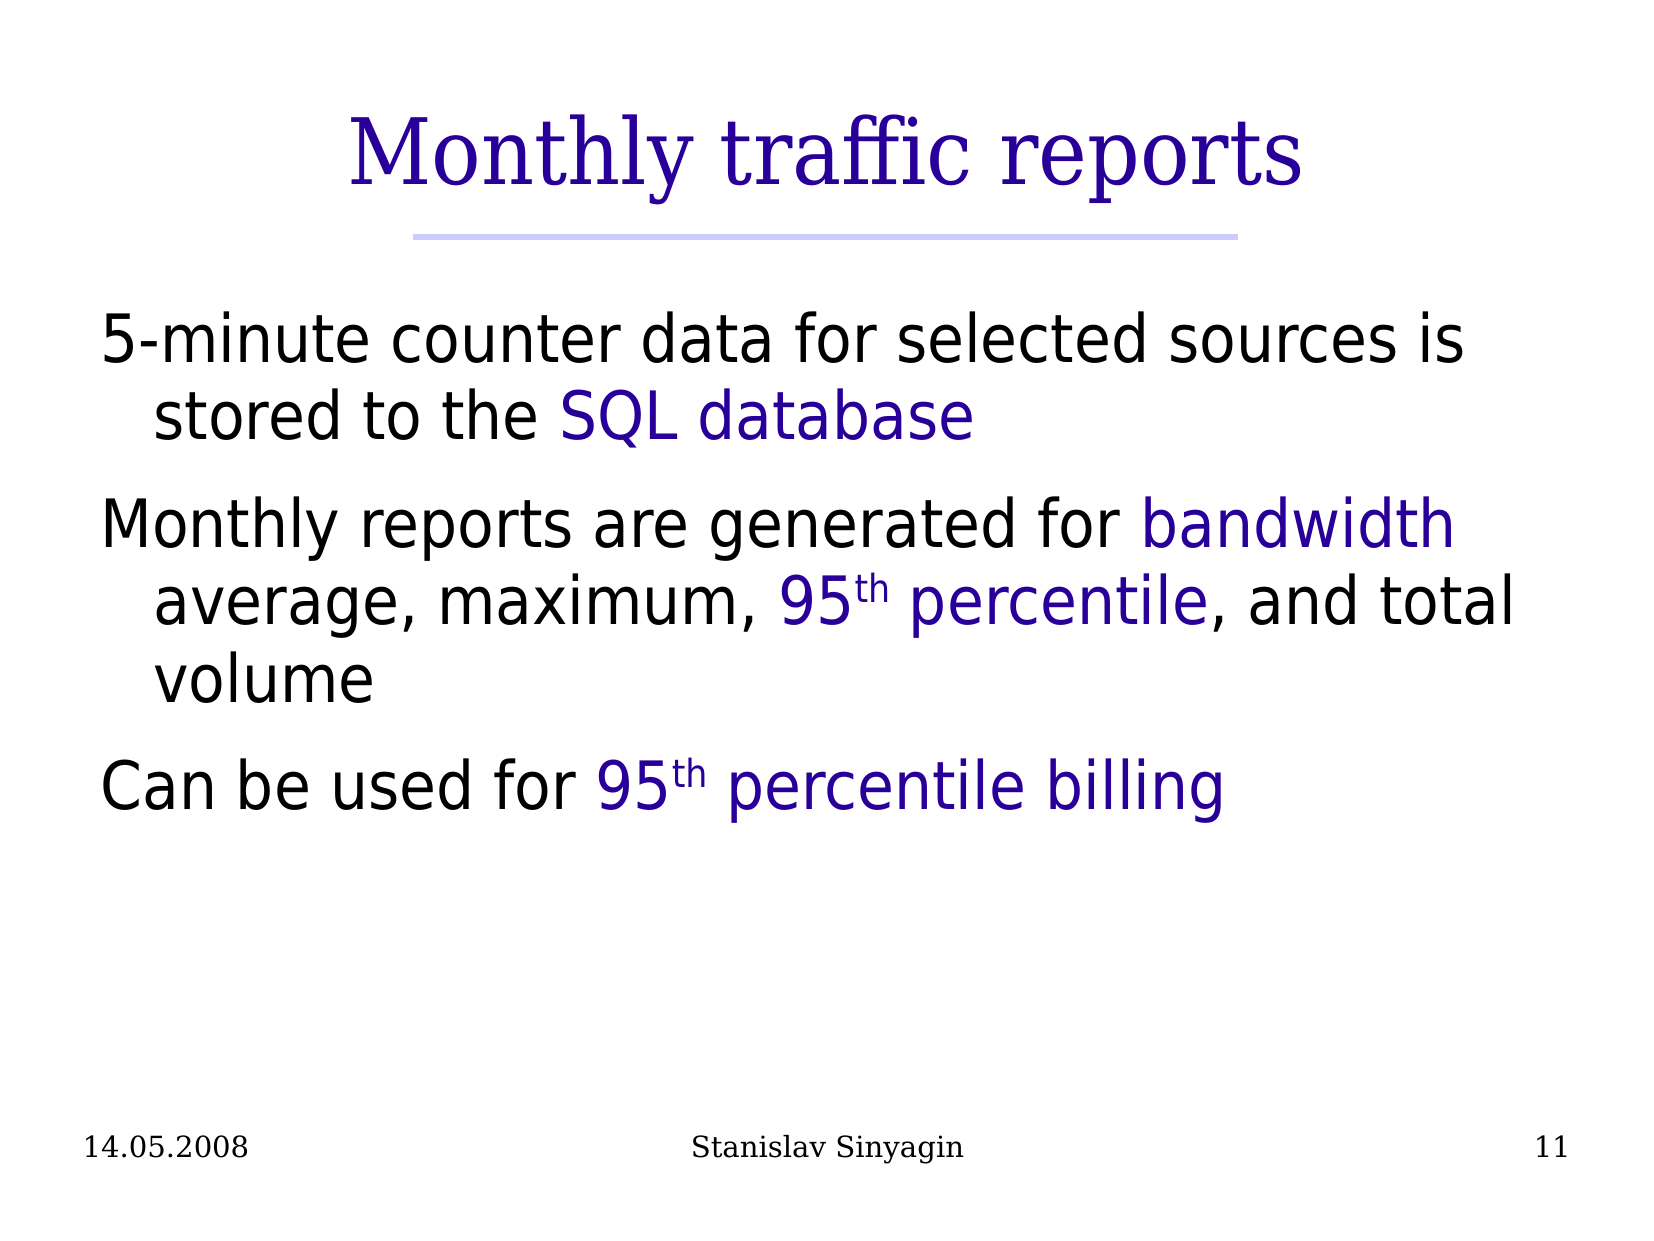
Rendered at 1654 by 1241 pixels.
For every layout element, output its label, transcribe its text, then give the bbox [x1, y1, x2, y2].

title Monthly traffic reports [82, 49, 1571, 257]
list 5-minute counter data for selected sources is stored to the SQL database Monthly reports are generated for bandwidth average, maximum, 95th percentile, and total volume Can be used for 95th percentile billing [82, 300, 1571, 1109]
